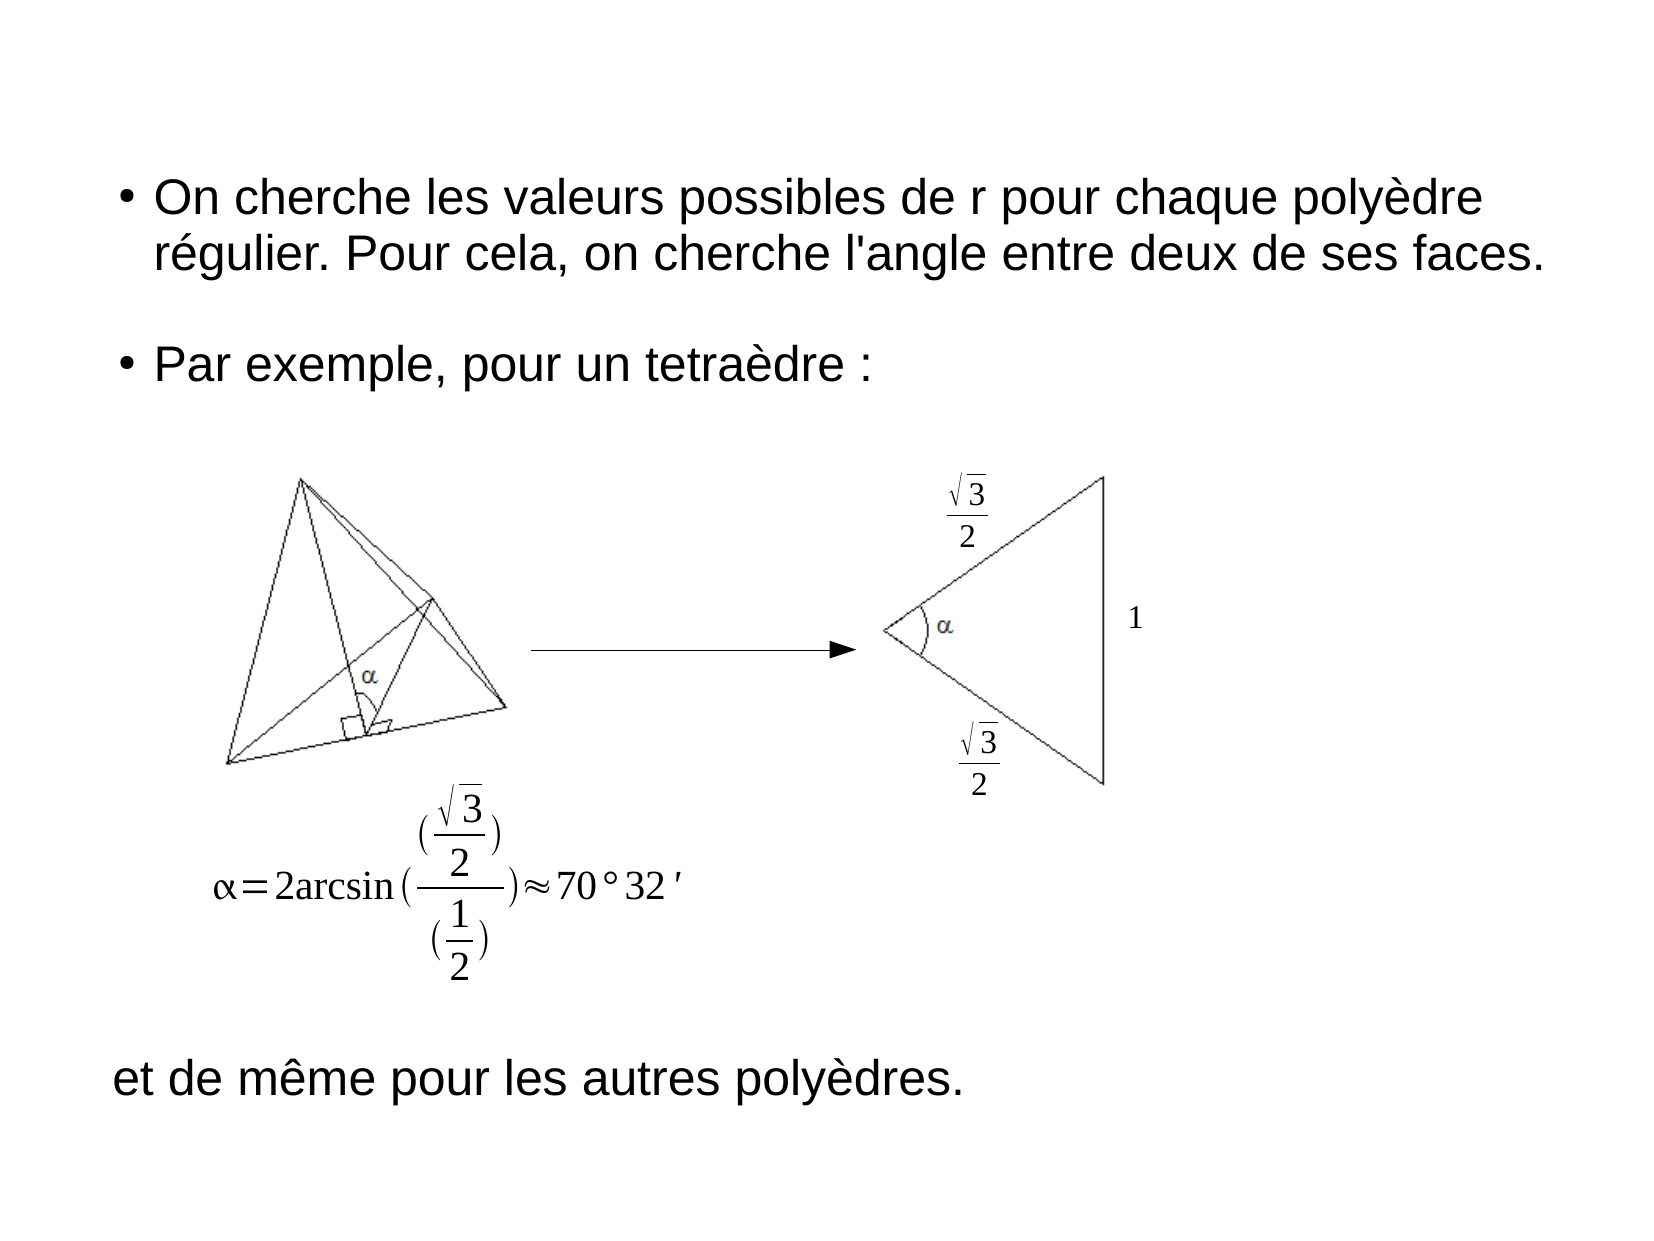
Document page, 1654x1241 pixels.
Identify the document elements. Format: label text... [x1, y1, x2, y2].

subtitle On cherche les valeurs possibles de r pour chaque polyèdre régulier. Pour cela, on cherche l'angle entre deux de ses faces. Par exemple, pour un tetraèdre : [82, 147, 1571, 414]
chart [1121, 599, 1150, 637]
chart [950, 720, 1008, 804]
chart [205, 782, 686, 991]
chart [938, 472, 996, 556]
picture [206, 469, 515, 768]
picture [874, 456, 1120, 798]
text_box et de même pour les autres polyèdres. [112, 1015, 1601, 1140]
